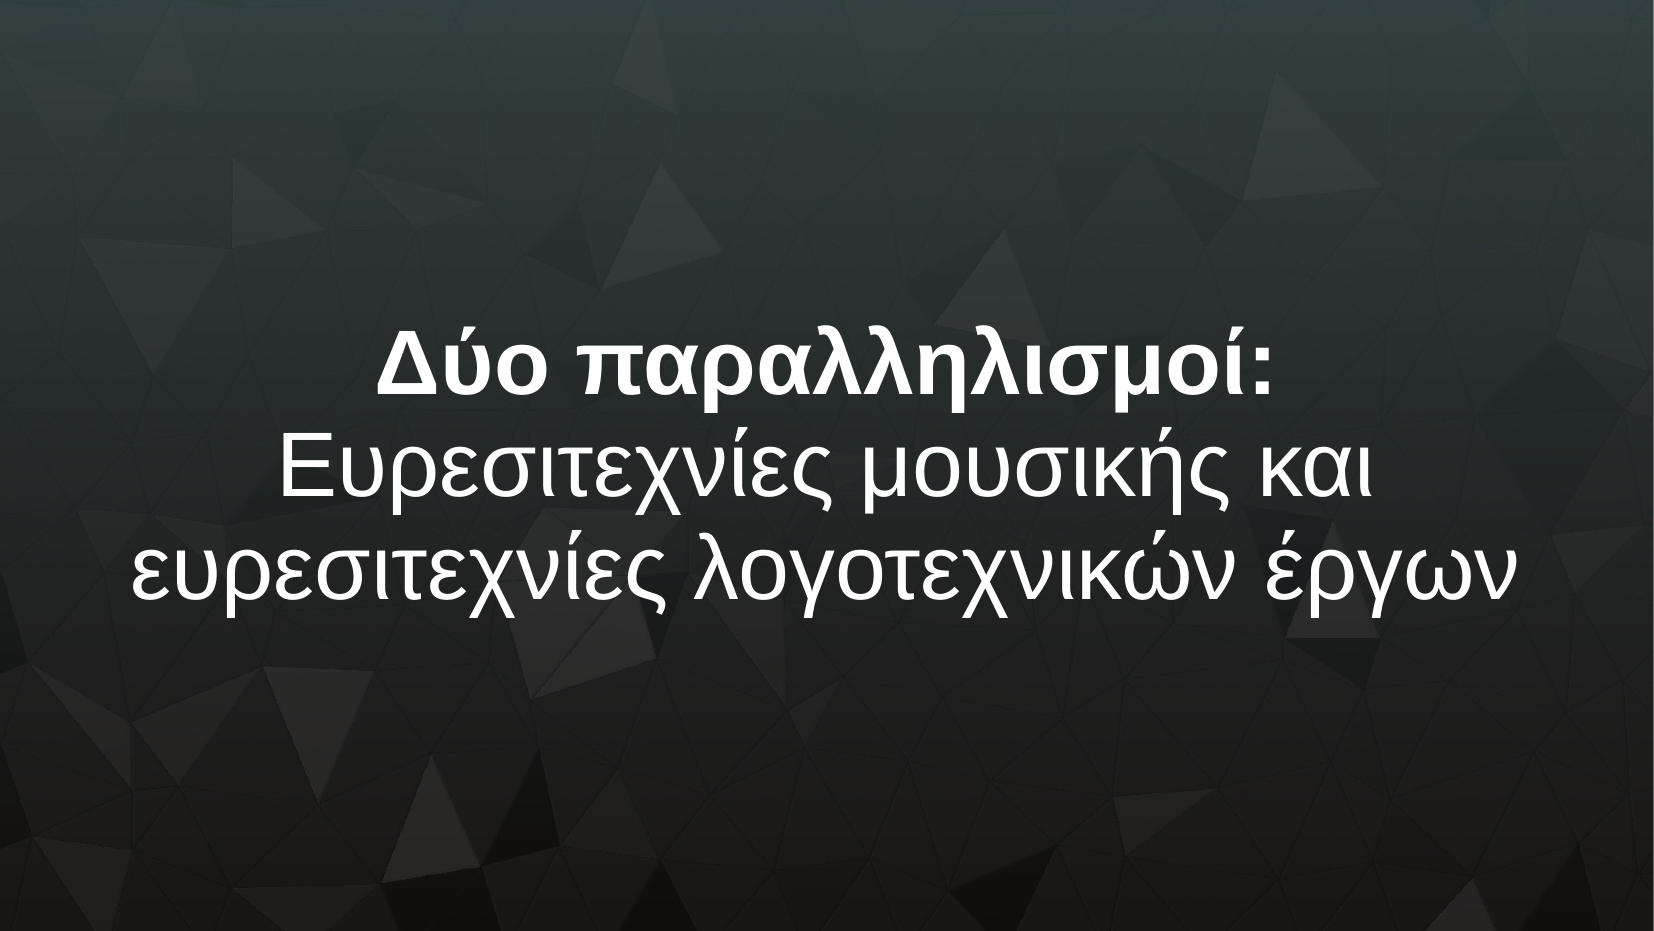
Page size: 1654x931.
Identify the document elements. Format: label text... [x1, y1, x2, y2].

picture [0, 0, 1654, 931]
title Δύο παραλληλισμοί: Ευρεσιτεχνίες μουσικής και ευρεσιτεχνίες λογοτεχνικών έργων [82, 311, 1571, 619]
